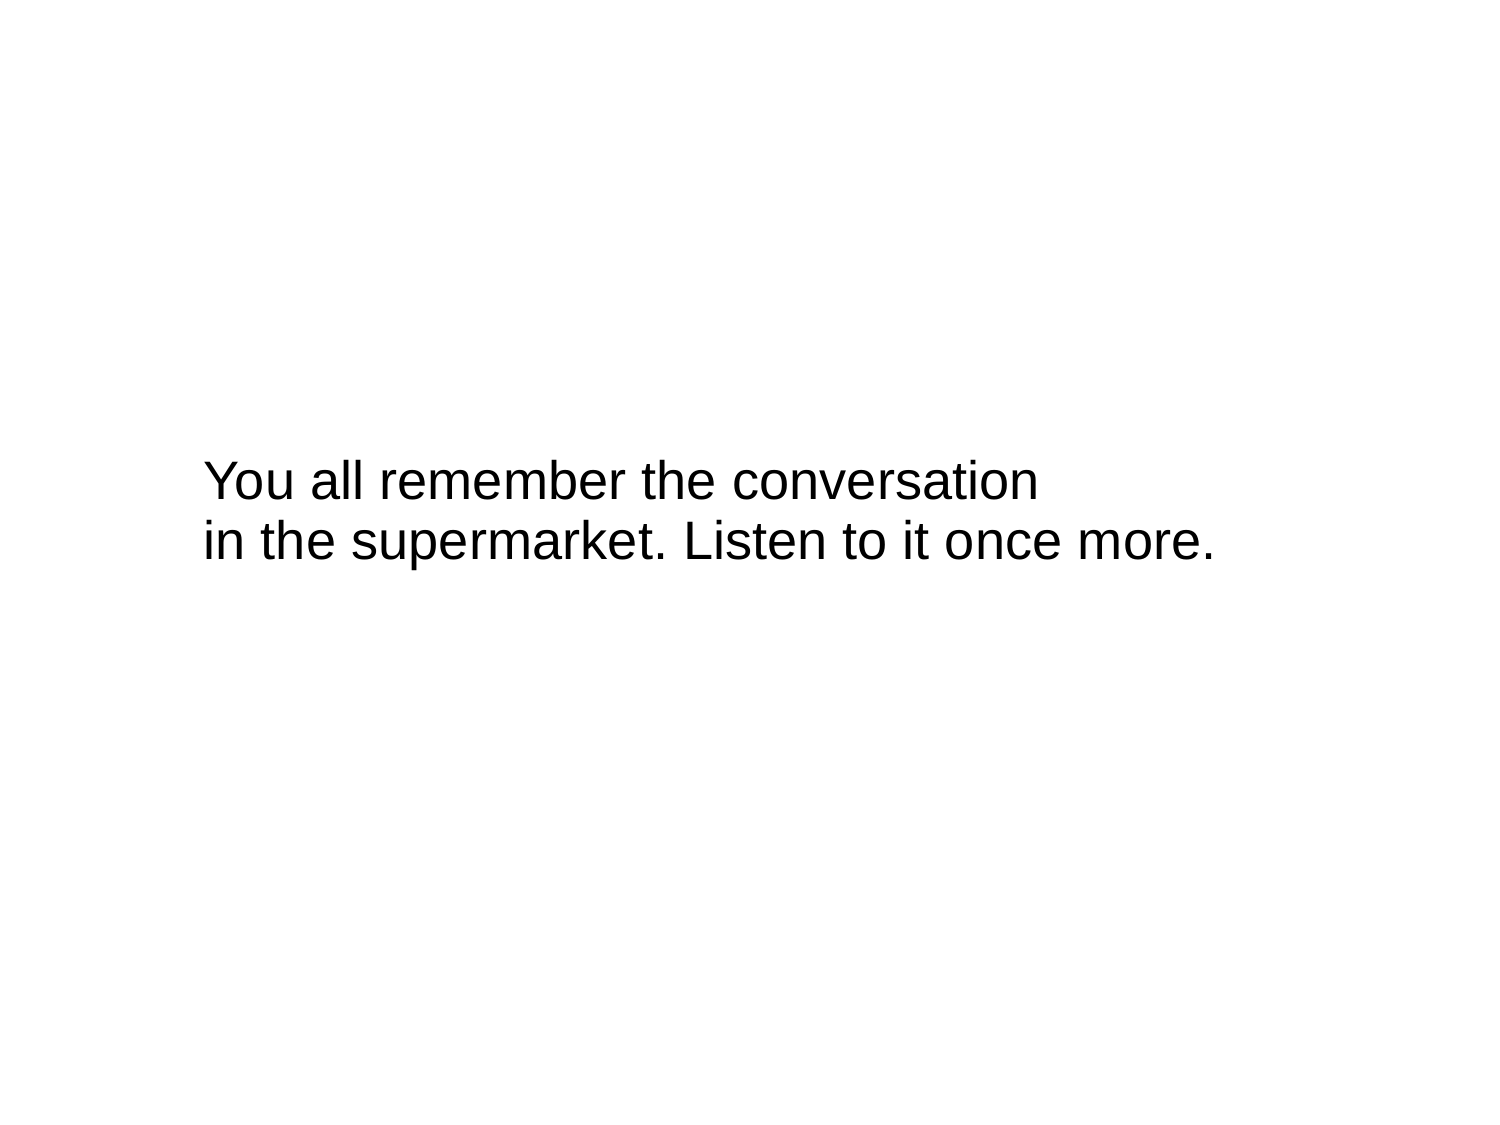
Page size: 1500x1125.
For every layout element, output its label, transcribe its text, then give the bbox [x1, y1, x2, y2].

text_box You all remember the conversation in the supermarket. Listen to it once more. [188, 442, 1248, 579]
